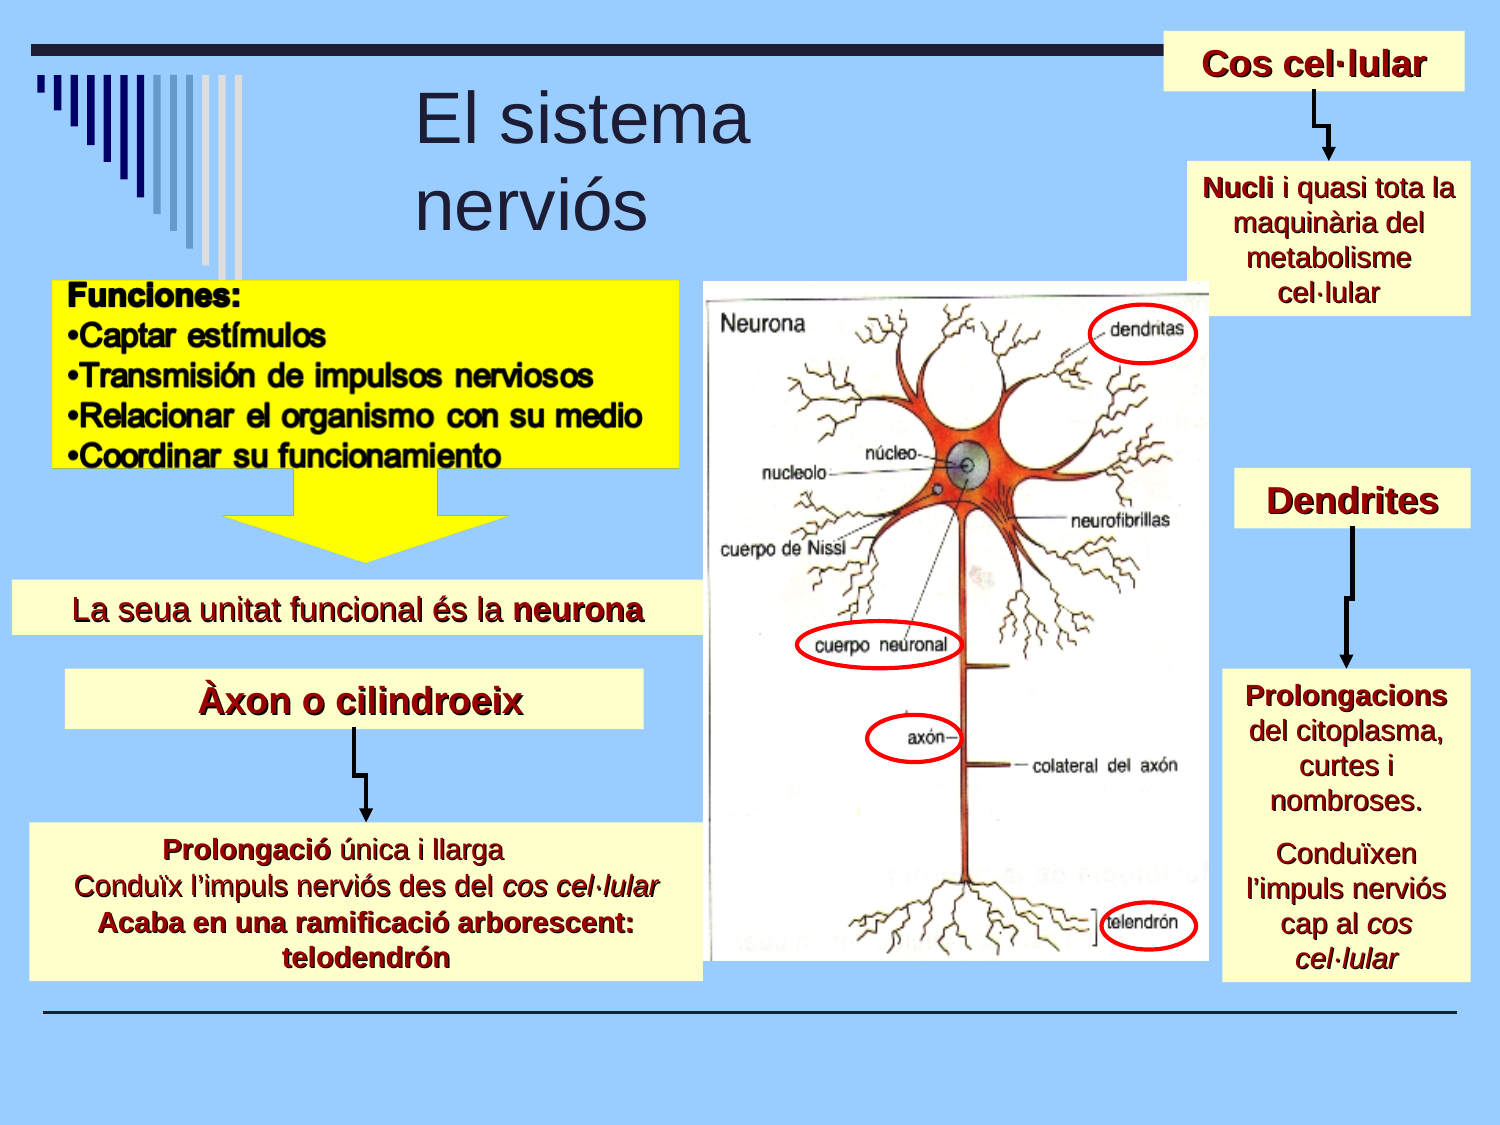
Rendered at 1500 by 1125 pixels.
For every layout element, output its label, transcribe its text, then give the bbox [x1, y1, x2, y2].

picture [46, 263, 680, 565]
text_box Nucli i quasi tota la maquinària del metabolisme cel·lular [1187, 160, 1471, 317]
text_box Àxon o cilindroeix [64, 668, 644, 730]
picture [703, 281, 1209, 961]
title El sistema nerviós [281, 62, 1016, 253]
text_box Prolongacions del citoplasma, curtes i nombroses. Conduïxen l’impuls nerviós cap al cos cel·lular [1222, 668, 1471, 983]
text_box Cos cel·lular [1163, 30, 1465, 92]
text_box Dendrites [1234, 467, 1471, 529]
text_box La seua unitat funcional és la neurona [11, 579, 703, 635]
text_box Prolongació única i llarga Conduïx l’impuls nerviós des del cos cel·lular Acaba en una ramificació arborescent: telodendrón [29, 822, 703, 982]
